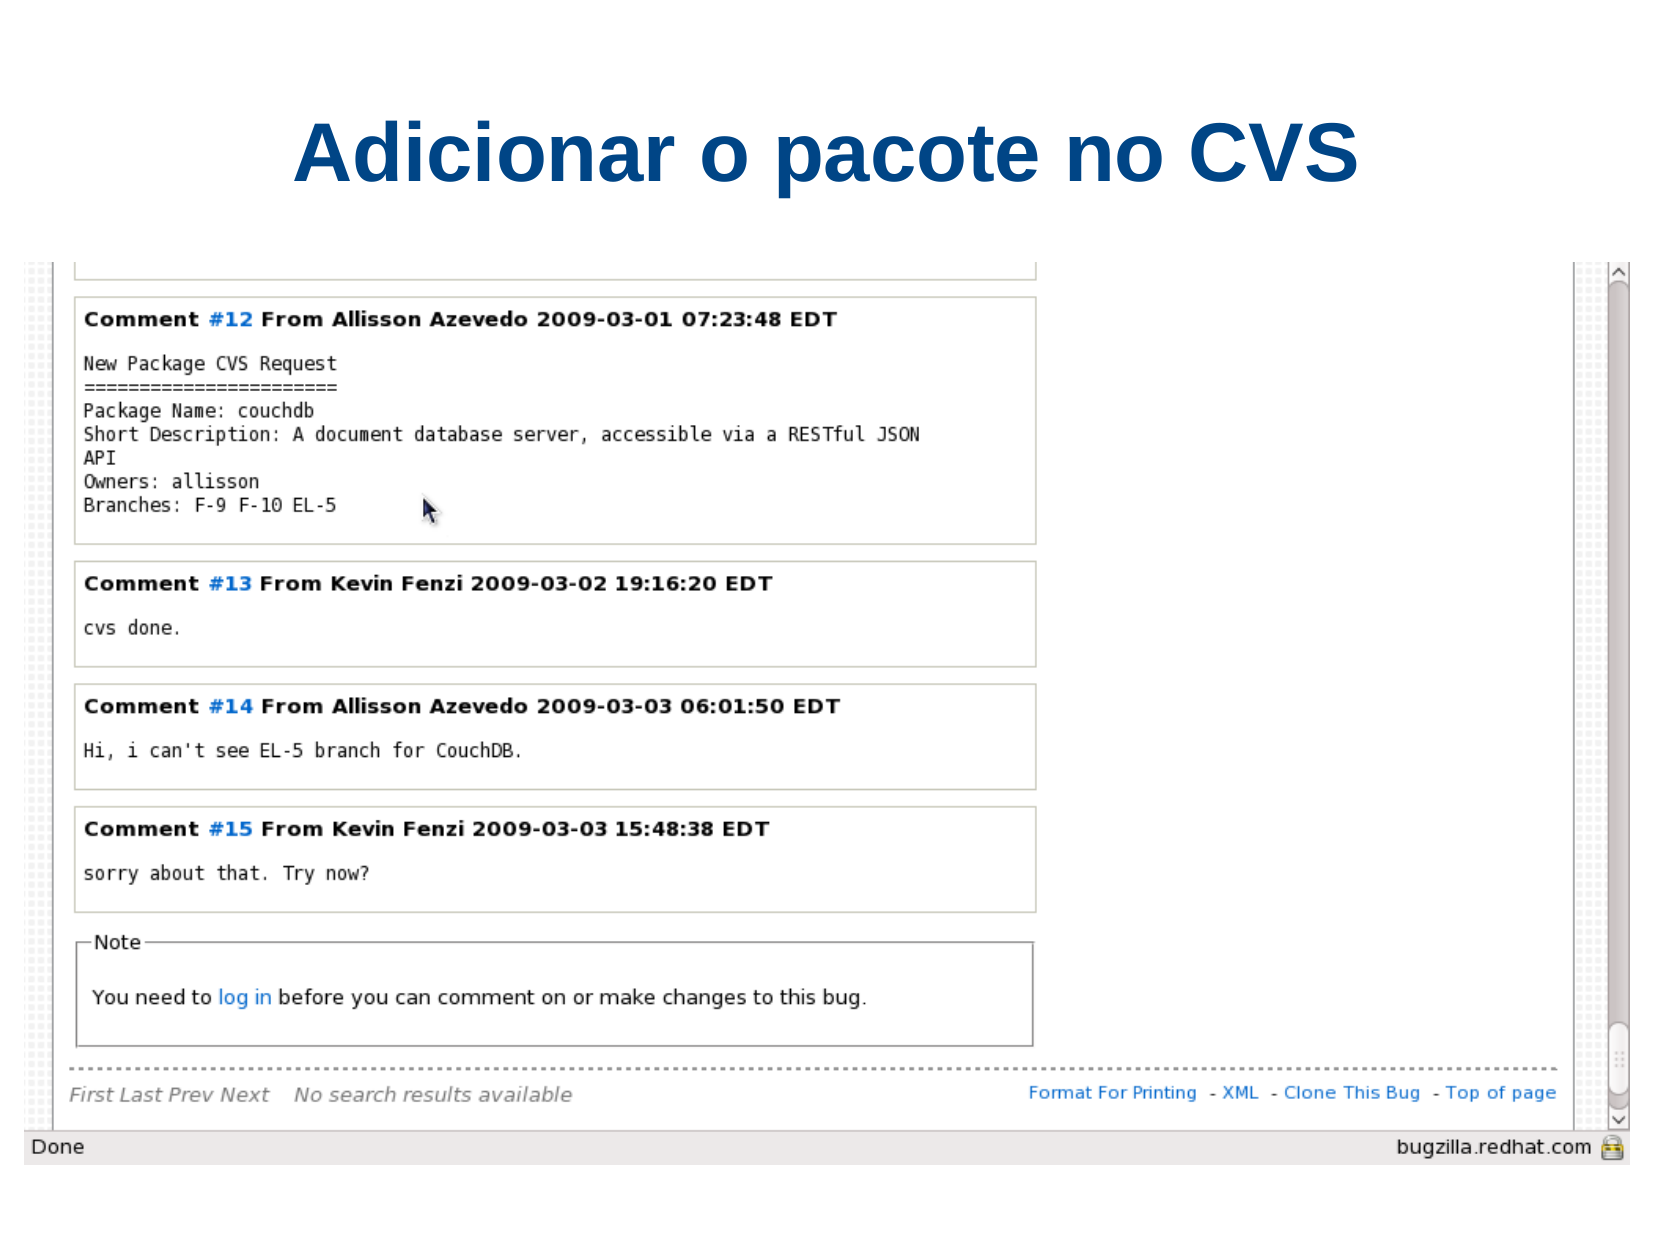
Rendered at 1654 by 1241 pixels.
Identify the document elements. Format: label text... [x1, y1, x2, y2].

picture [24, 262, 1630, 1165]
title Adicionar o pacote no CVS [82, 56, 1571, 250]
